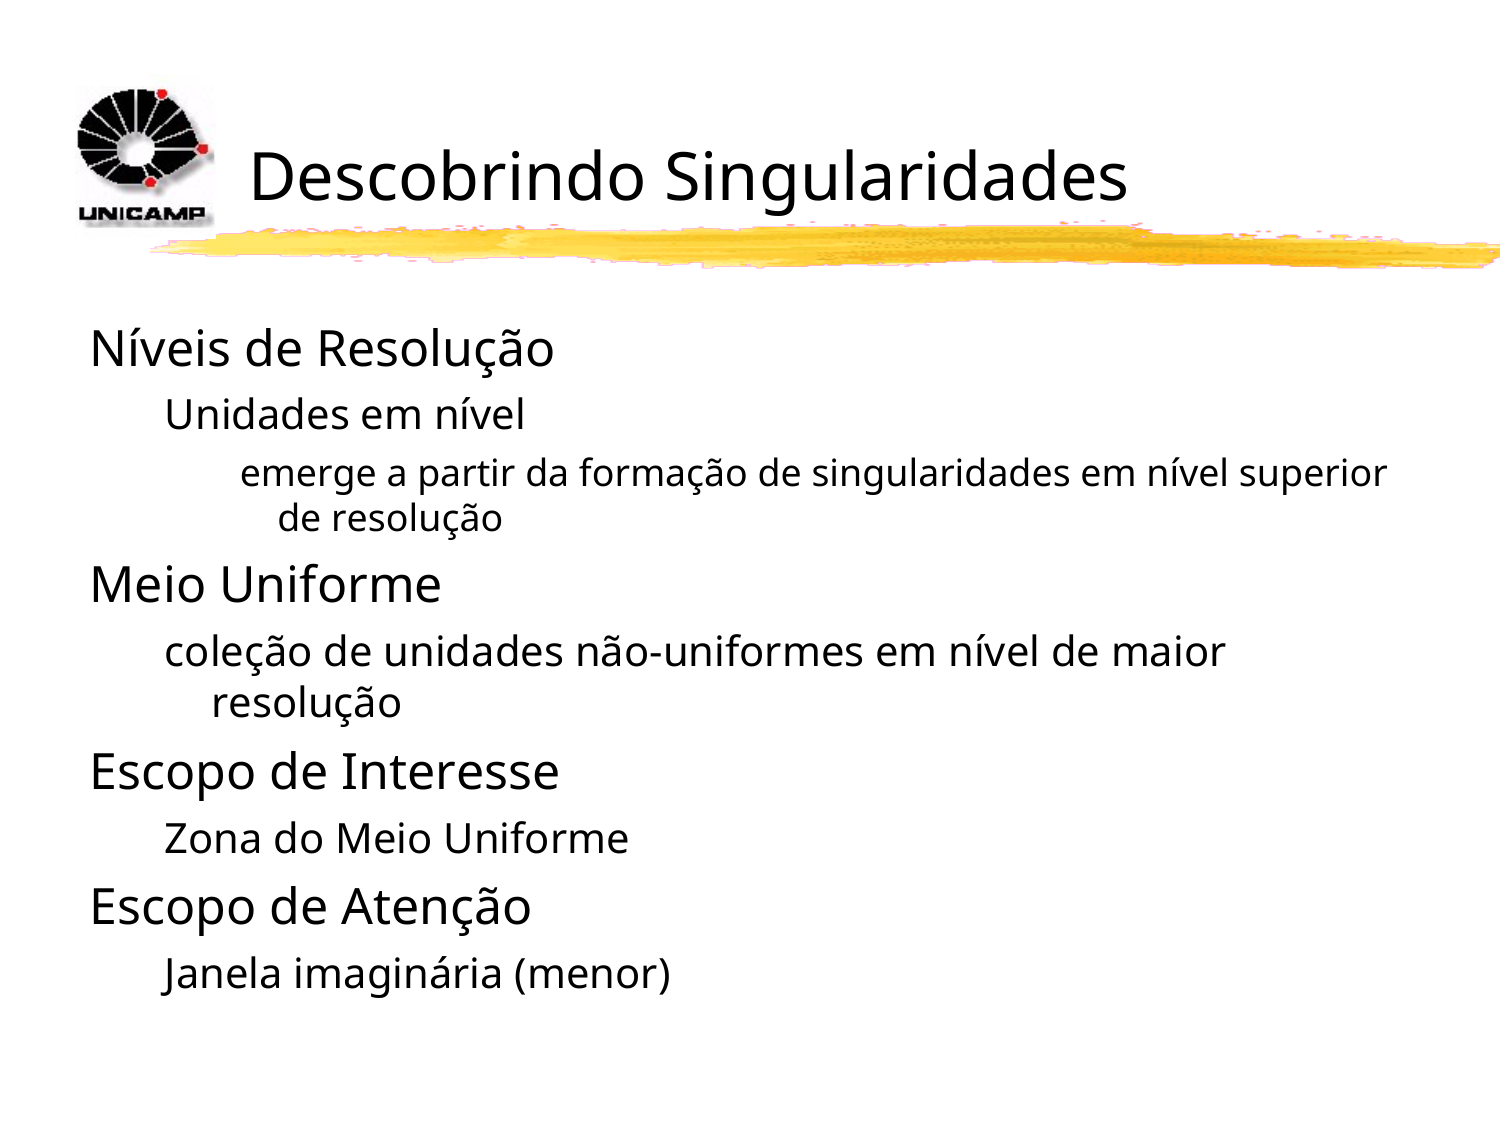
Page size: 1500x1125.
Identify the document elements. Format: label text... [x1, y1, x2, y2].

list Níveis de Resolução Unidades em nível emerge a partir da formação de singularidades em nível superior de resolução Meio Uniforme coleção de unidades não-uniformes em nível de maior resolução Escopo de Interesse Zona do Meio Uniforme Escopo de Atenção Janela imaginária (menor) [74, 309, 1417, 994]
title Descobrindo Singularidades [233, 37, 1434, 225]
picture [75, 74, 1500, 279]
